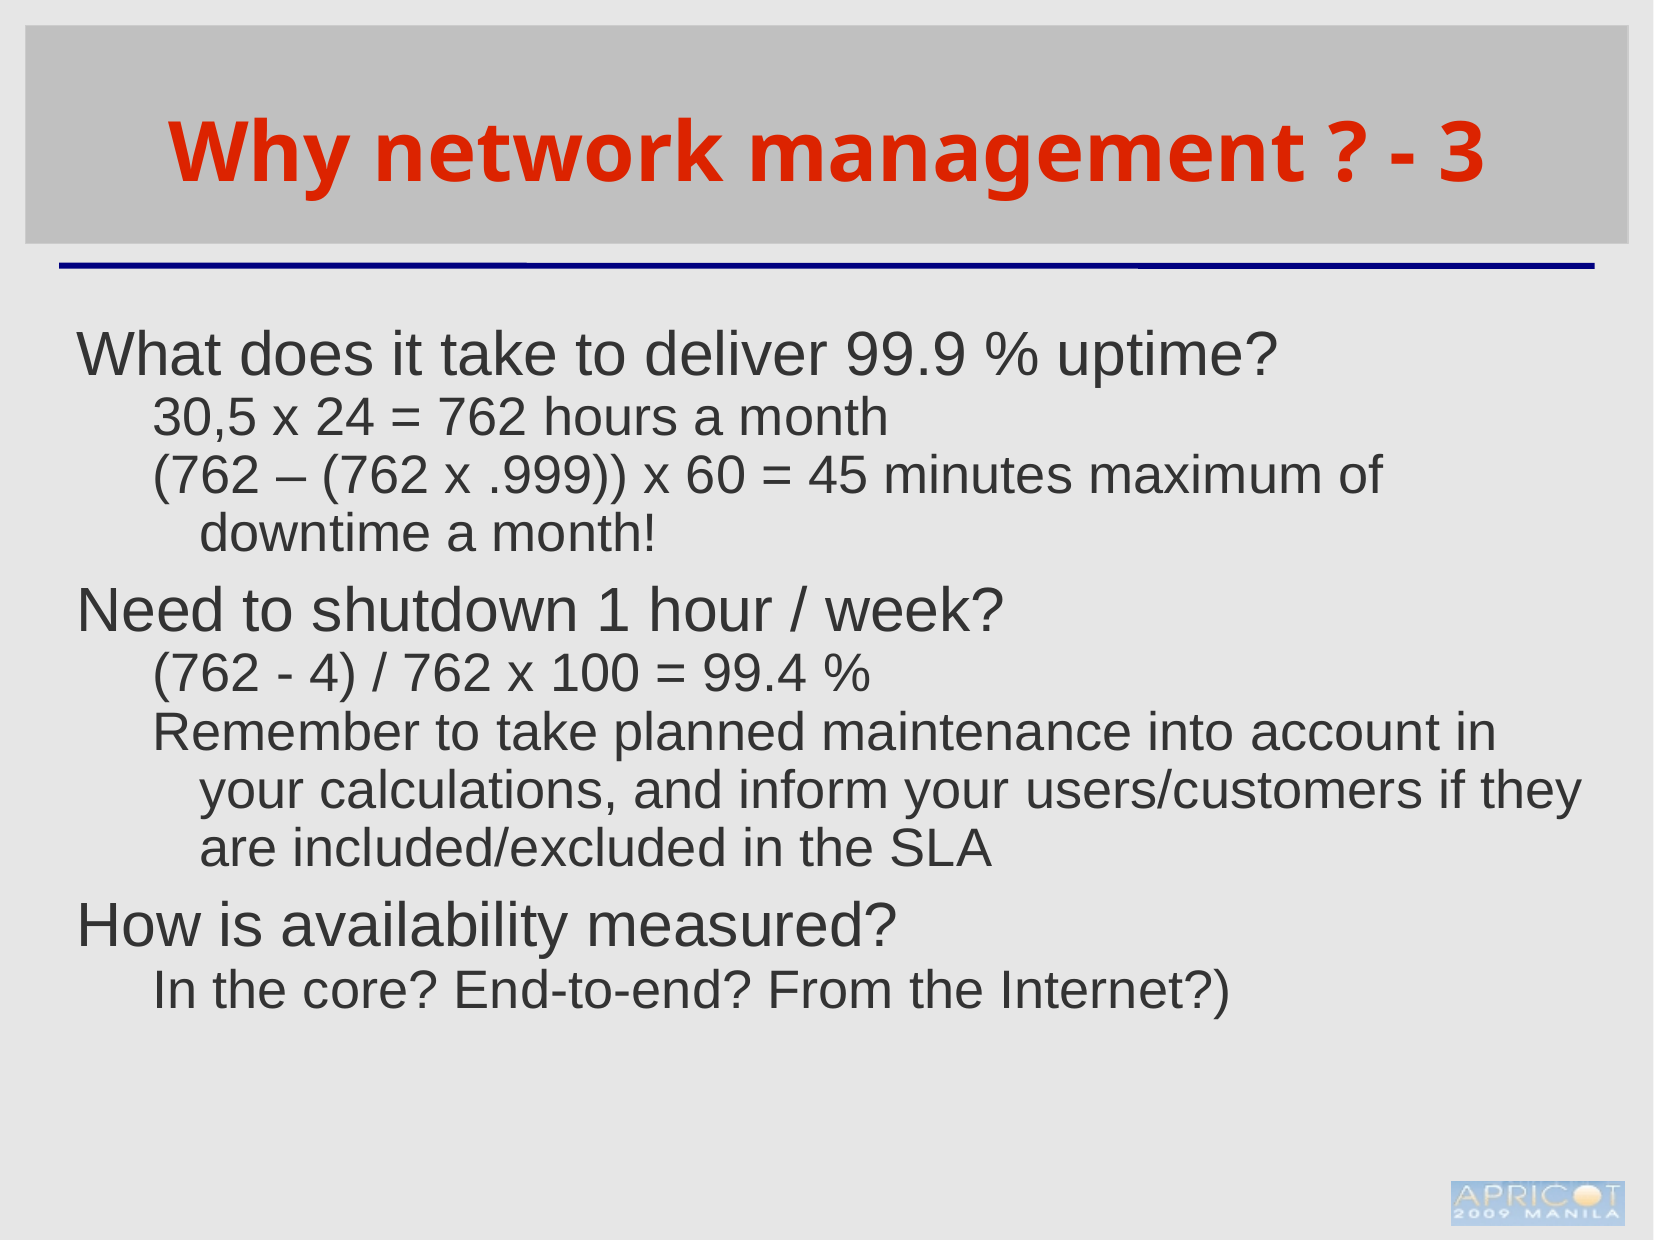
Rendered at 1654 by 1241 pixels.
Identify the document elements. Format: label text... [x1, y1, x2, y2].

list What does it take to deliver 99.9 % uptime? 30,5 x 24 = 762 hours a month (762 – (762 x .999)) x 60 = 45 minutes maximum of downtime a month! Need to shutdown 1 hour / week? (762 - 4) / 762 x 100 = 99.4 % Remember to take planned maintenance into account in your calculations, and inform your users/customers if they are included/excluded in the SLA How is availability measured? In the core? End-to-end? From the Internet?)‏ [59, 322, 1595, 1192]
title Why network management ? - 3 [121, 46, 1534, 254]
picture [1451, 1181, 1625, 1226]
